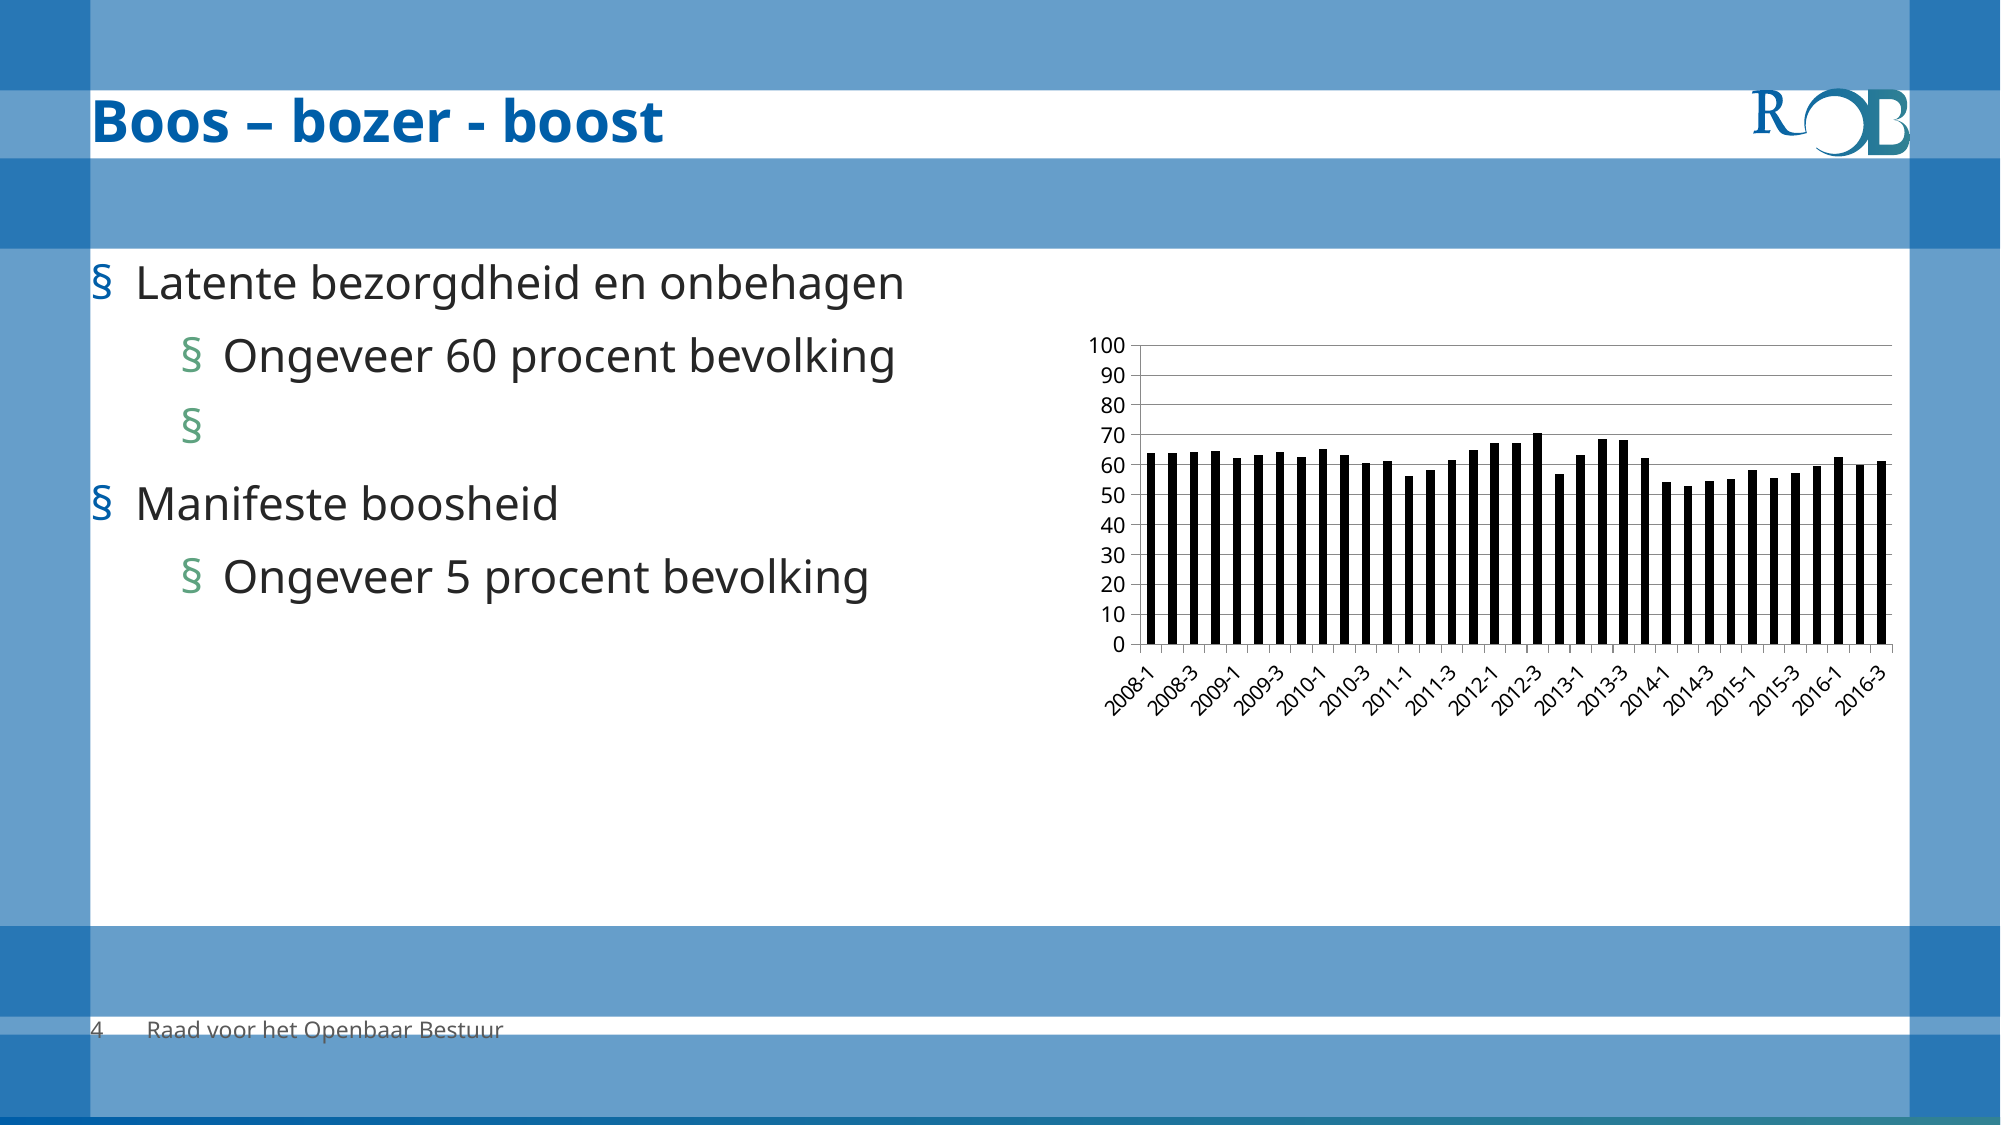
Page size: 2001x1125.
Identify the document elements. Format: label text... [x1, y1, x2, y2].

chart [1071, 322, 1910, 731]
text_box Raad voor het Openbaar Bestuur [146, 1015, 570, 1037]
list Latente bezorgdheid en onbehagen Ongeveer 60 procent bevolking Manifeste boosheid Ongeveer 5 procent bevolking [90, 248, 1910, 928]
title Boos – bozer - boost [90, 91, 1662, 160]
text_box 4 [90, 1015, 143, 1037]
